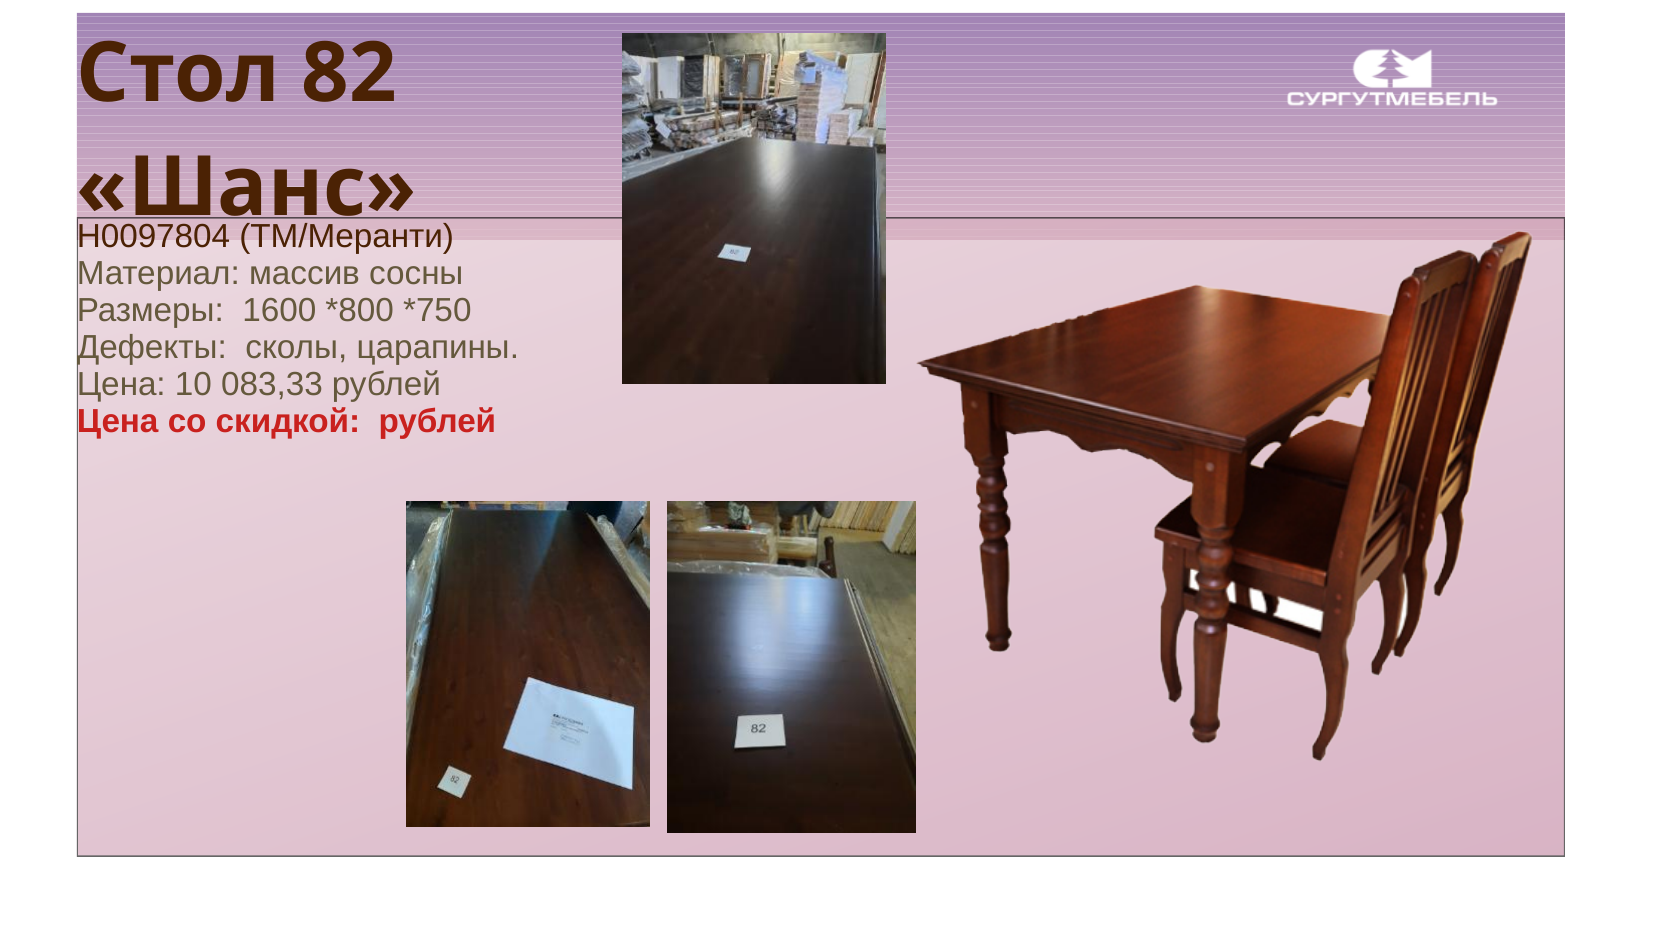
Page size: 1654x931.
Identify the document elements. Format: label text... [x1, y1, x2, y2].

subtitle Н0097804 (ТМ/Меранти) Материал: массив сосны Размеры: 1600 *800 *750 Дефекты: сколы, царапины. Цена: 10 083,33 рублей Цена со скидкой: рублей [76, 217, 1565, 857]
picture [622, 33, 1634, 833]
picture [406, 501, 650, 827]
title Стол 82 «Шанс» [76, 23, 1565, 217]
picture [1262, 5, 1513, 170]
